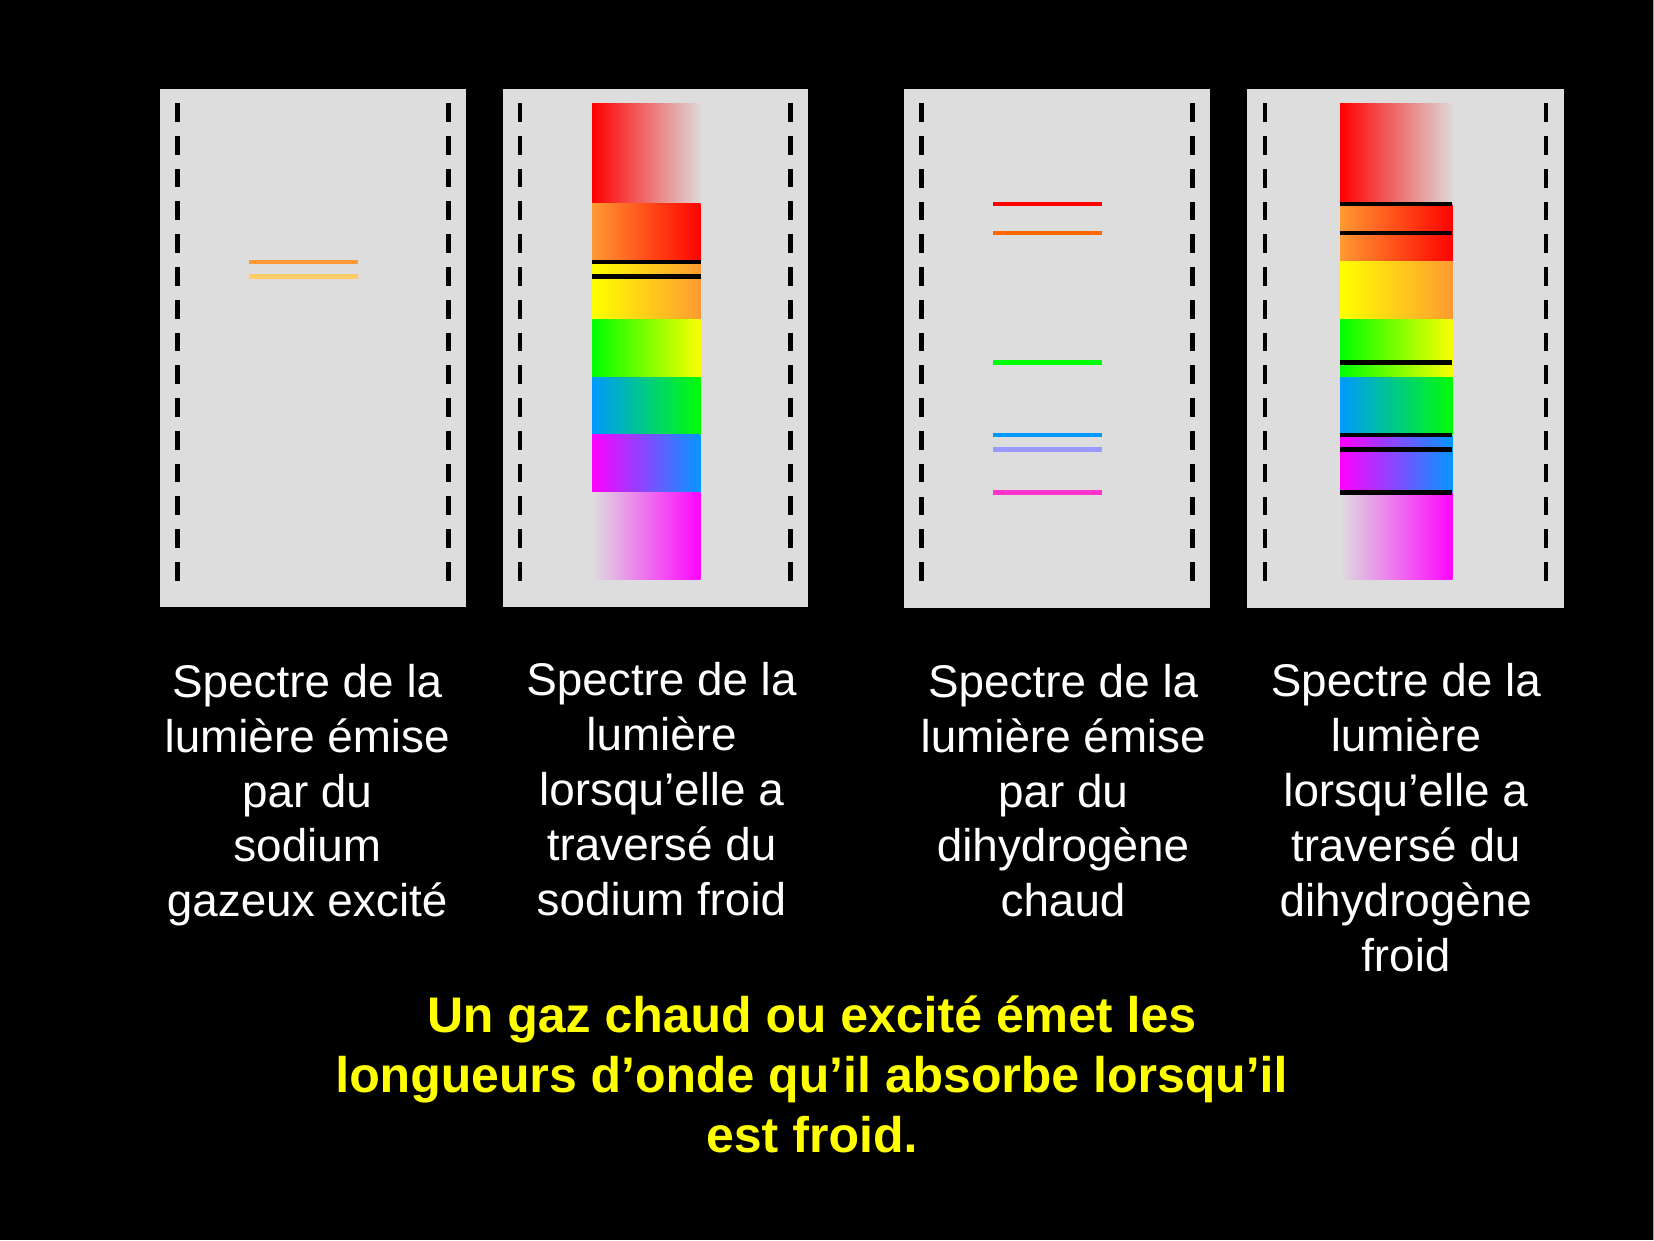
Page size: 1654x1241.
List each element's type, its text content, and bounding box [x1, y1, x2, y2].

text_box Spectre de la lumière émise par du sodium gazeux excité [147, 643, 467, 934]
text_box [502, 88, 810, 609]
text_box Spectre de la lumière émise par du dihydrogène chaud [903, 643, 1223, 934]
text_box [159, 88, 467, 609]
text_box Un gaz chaud ou excité émet les longueurs d’onde qu’il absorbe lorsqu’il est froid. [295, 974, 1329, 1170]
text_box [1246, 88, 1566, 609]
text_box Spectre de la lumière lorsqu’elle a traversé du dihydrogène froid [1246, 643, 1566, 989]
text_box [903, 88, 1211, 609]
text_box Spectre de la lumière lorsqu’elle a traversé du sodium froid [502, 641, 822, 933]
